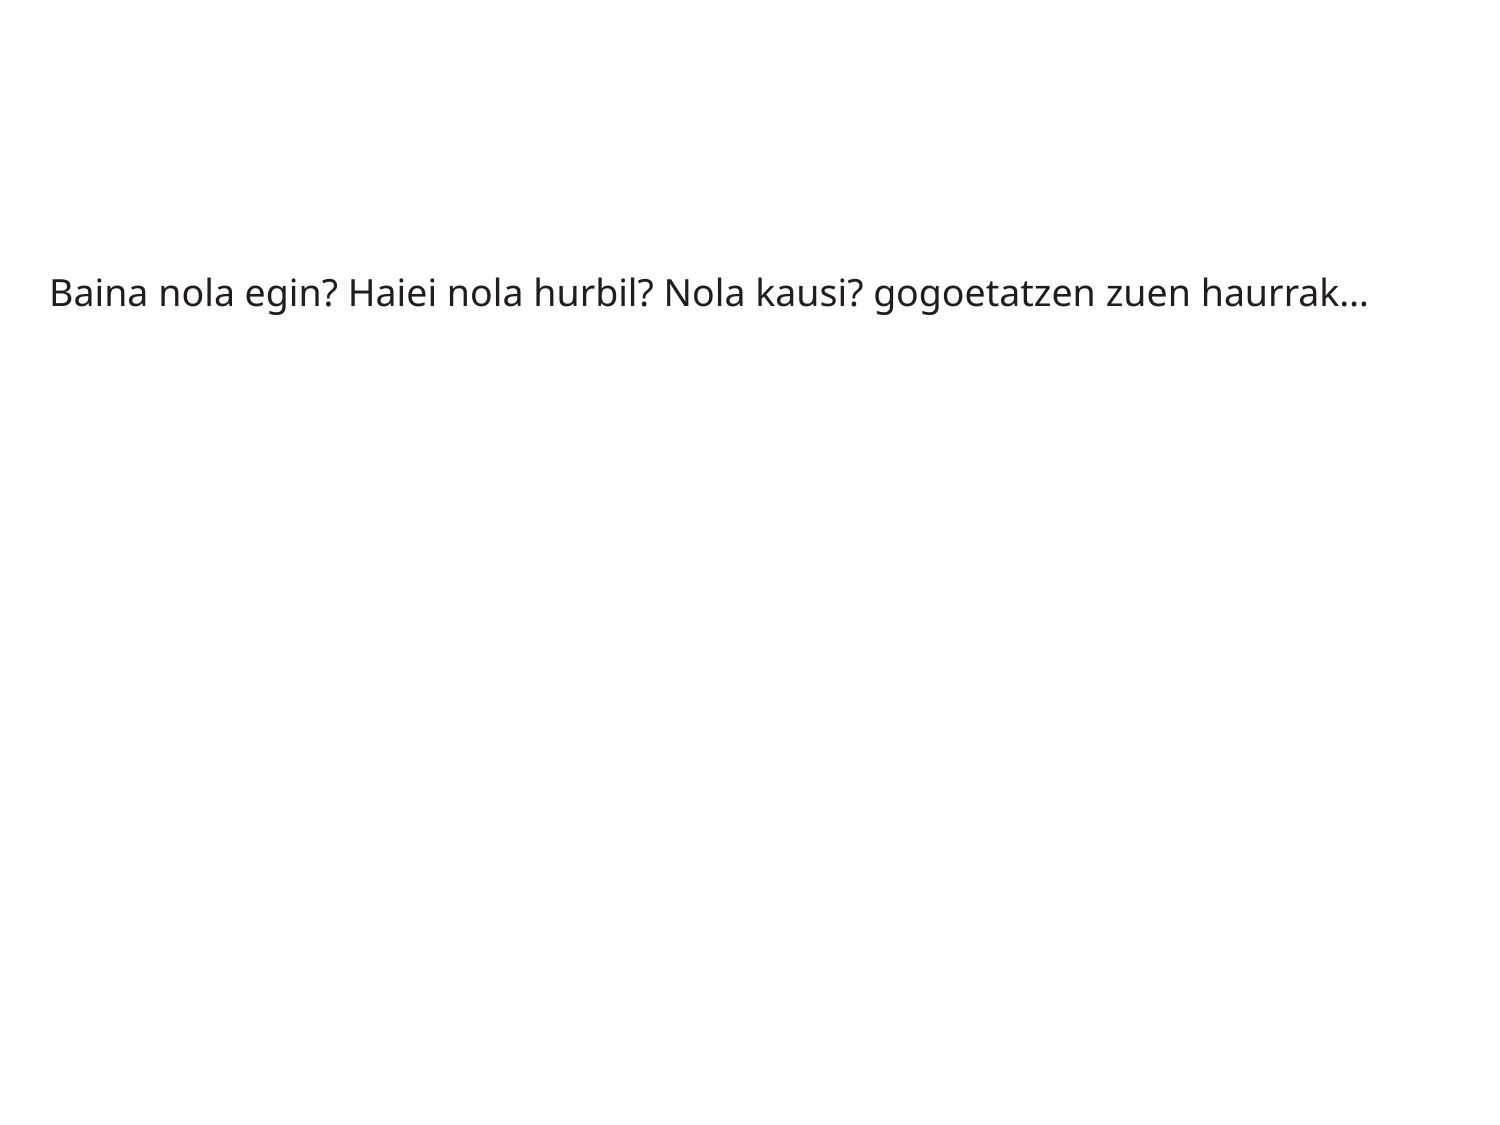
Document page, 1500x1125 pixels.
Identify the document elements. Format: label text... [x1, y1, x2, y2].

text_box Baina nola egin? Haiei nola hurbil? Nola kausi? gogoetatzen zuen haurrak… [34, 238, 1476, 322]
